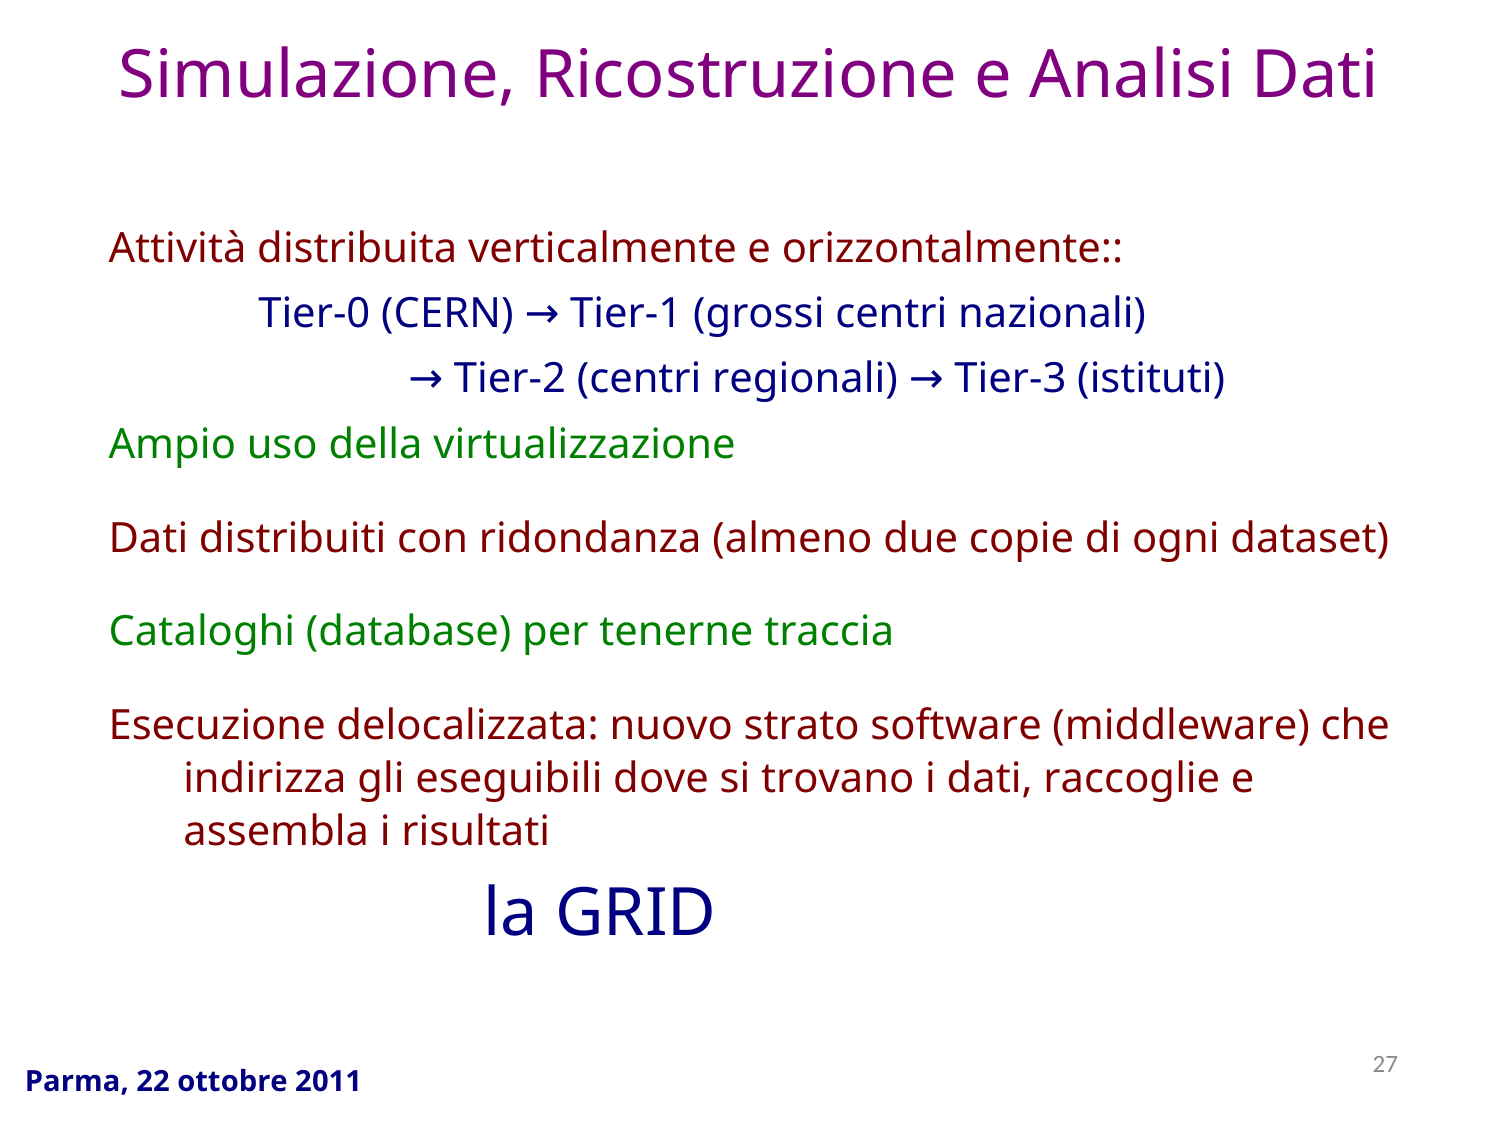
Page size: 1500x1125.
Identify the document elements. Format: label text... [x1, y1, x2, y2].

text_box Simulazione, Ricostruzione e Analisi Dati [41, 0, 1459, 132]
subtitle Attività distribuita verticalmente e orizzontalmente:: Tier-0 (CERN) → Tier-1 (grossi centri nazionali) → Tier-2 (centri regionali) → Tier-3 (istituti) Ampio uso della virtualizzazione Dati distribuiti con ridondanza (almeno due copie di ogni dataset)‏ Cataloghi (database) per tenerne traccia Esecuzione delocalizzata: nuovo strato software (middleware) che indirizza gli eseguibili dove si trovano i dati, raccoglie e assembla i risultati la GRID [108, 158, 1399, 1015]
